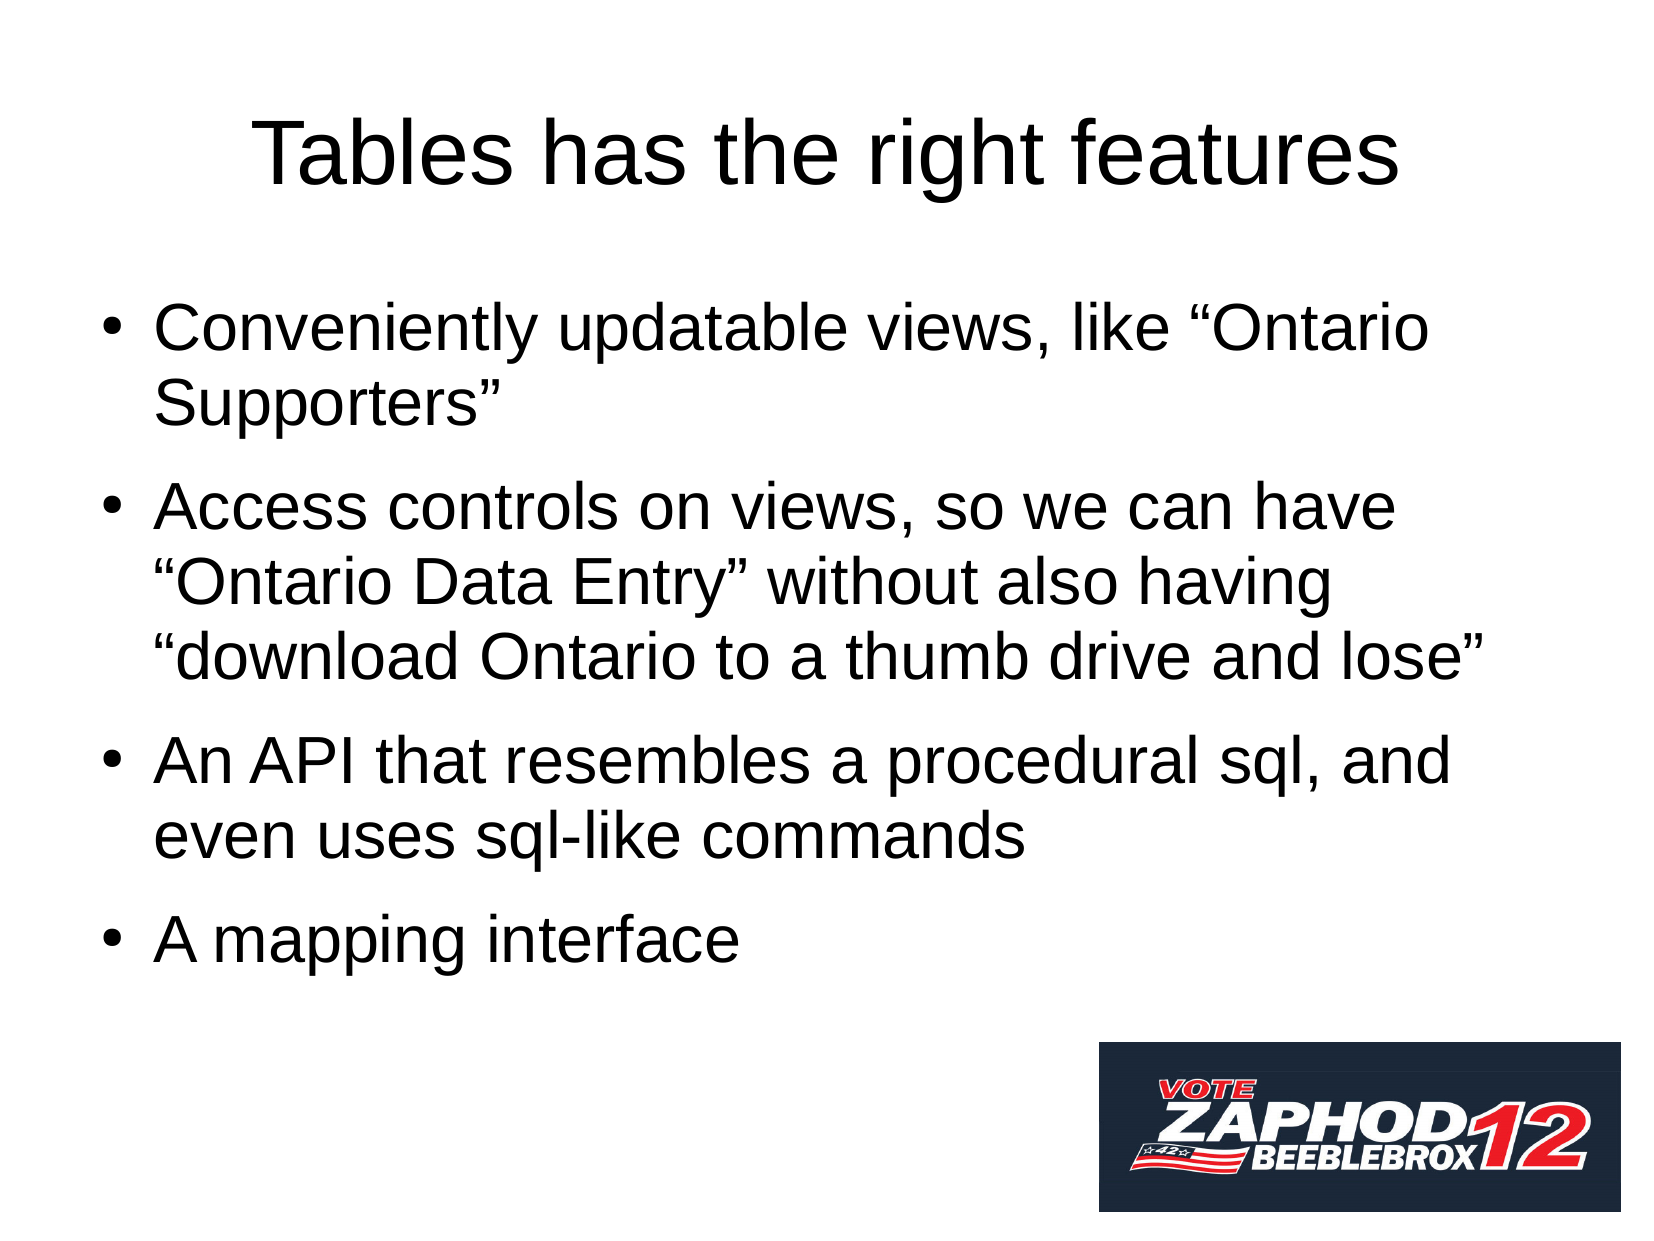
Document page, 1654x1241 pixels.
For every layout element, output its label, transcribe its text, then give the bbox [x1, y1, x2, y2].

list Conveniently updatable views, like “Ontario Supporters” Access controls on views, so we can have “Ontario Data Entry” without also having “download Ontario to a thumb drive and lose” An API that resembles a procedural sql, and even uses sql-like commands A mapping interface [82, 290, 1571, 1010]
title Tables has the right features [82, 49, 1571, 257]
picture [1099, 1042, 1621, 1212]
